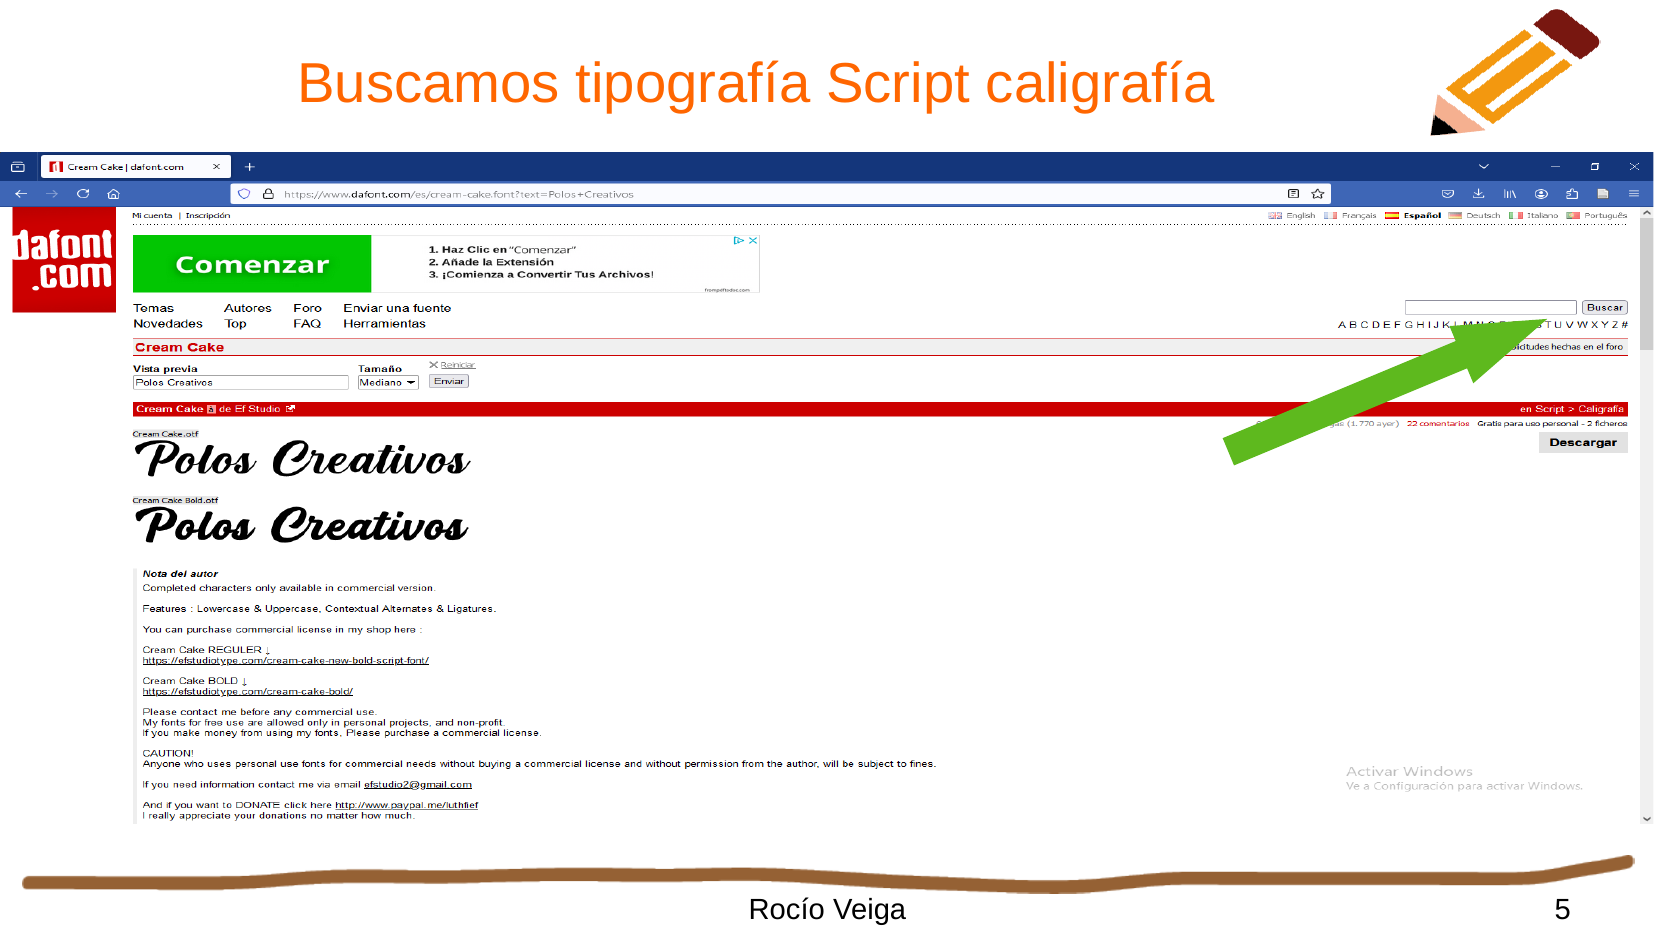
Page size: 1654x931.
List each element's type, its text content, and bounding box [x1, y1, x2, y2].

picture [22, 855, 1635, 894]
title Buscamos tipografía Script caligrafía [82, 37, 1430, 129]
picture [0, 152, 1654, 824]
picture [1430, 9, 1601, 136]
